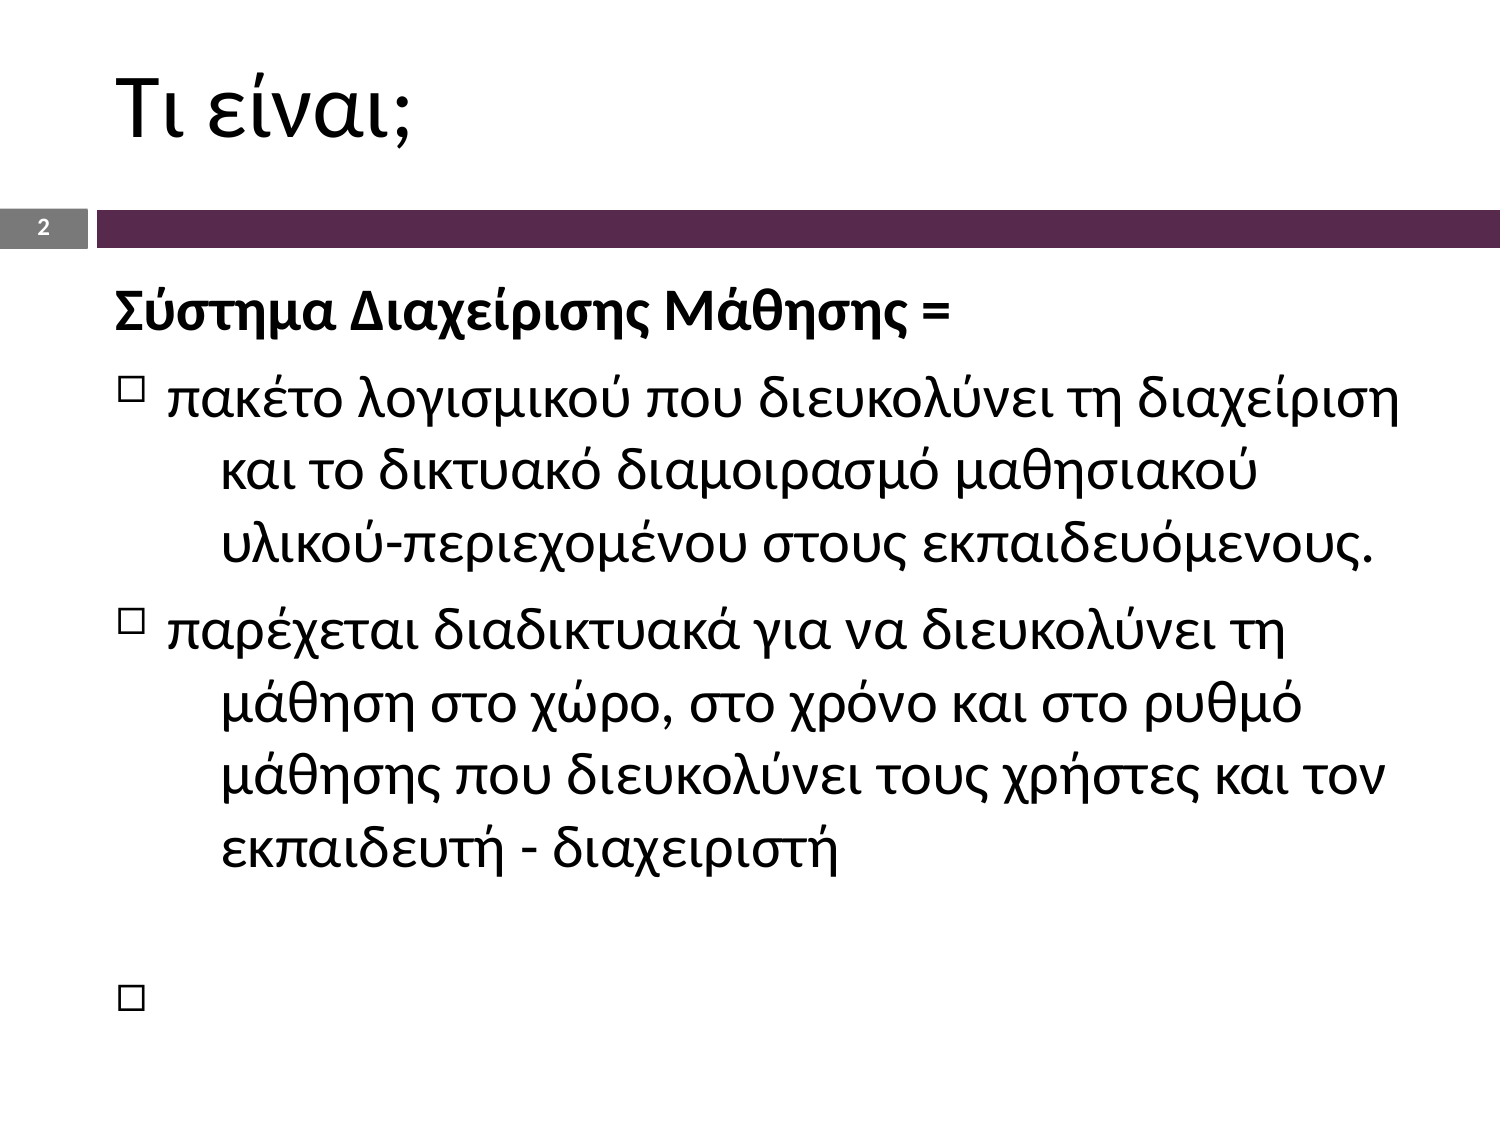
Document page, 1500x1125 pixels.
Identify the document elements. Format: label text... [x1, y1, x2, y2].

list Σύστημα Διαχείρισης Μάθησης = πακέτο λογισμικού που διευκολύνει τη διαχείριση και το δικτυακό διαμοιρασμό μαθησιακού υλικού-περιεχομένου στους εκπαιδευόμενους. παρέχεται διαδικτυακά για να διευκολύνει τη μάθηση στο χώρο, στο χρόνο και στο ρυθμό μάθησης που διευκολύνει τους χρήστες και τον εκπαιδευτή - διαχειριστή [100, 262, 1438, 1000]
title Τι είναι; [100, 19, 1438, 182]
text_box 2 [0, 208, 88, 249]
